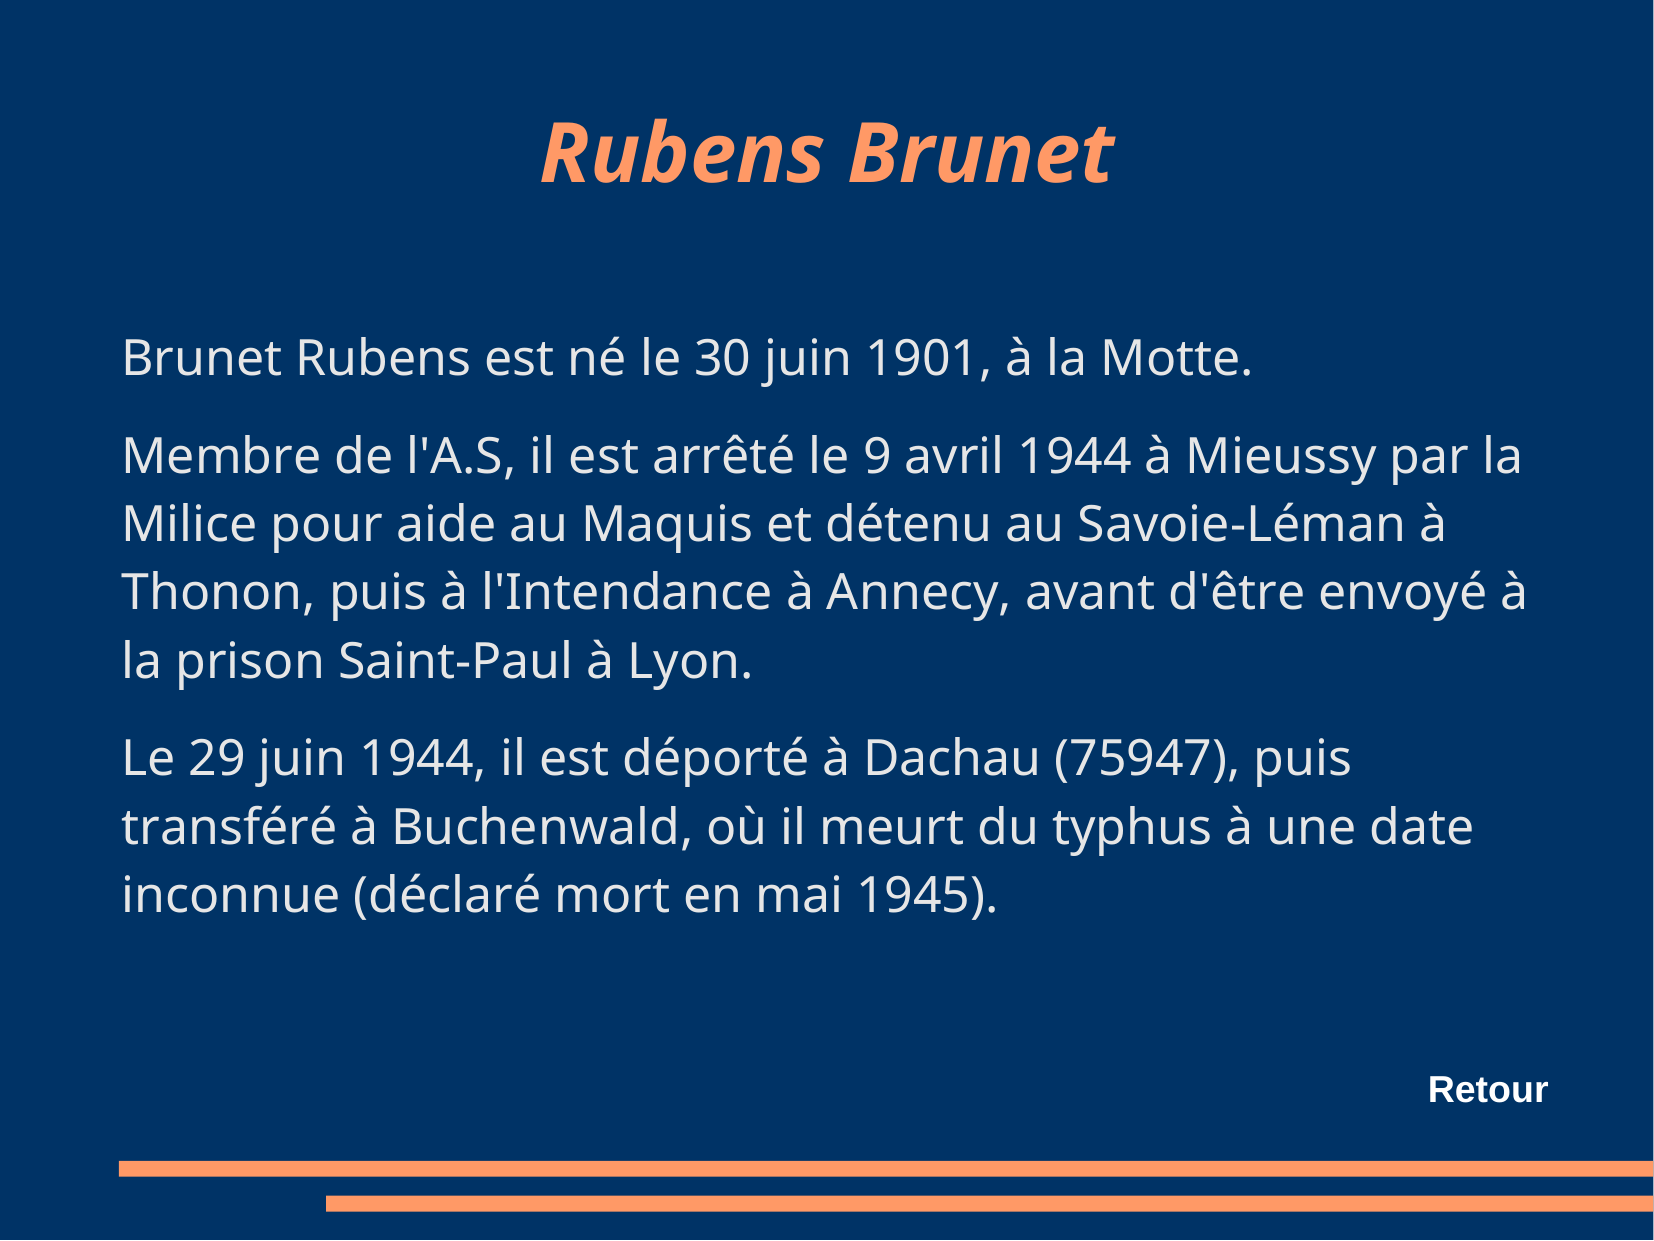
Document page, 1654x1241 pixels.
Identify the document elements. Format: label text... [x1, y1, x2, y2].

title Rubens Brunet [121, 46, 1534, 254]
text_box Retour [1381, 1060, 1595, 1132]
list Brunet Rubens est né le 30 juin 1901, à la Motte. Membre de l'A.S, il est arrêté le 9 avril 1944 à Mieussy par la Milice pour aide au Maquis et détenu au Savoie-Léman à Thonon, puis à l'Intendance à Annecy, avant d'être envoyé à la prison Saint-Paul à Lyon. Le 29 juin 1944, il est déporté à Dachau (75947), puis transféré à Buchenwald, où il meurt du typhus à une date inconnue (déclaré mort en mai 1945). [121, 322, 1561, 1132]
